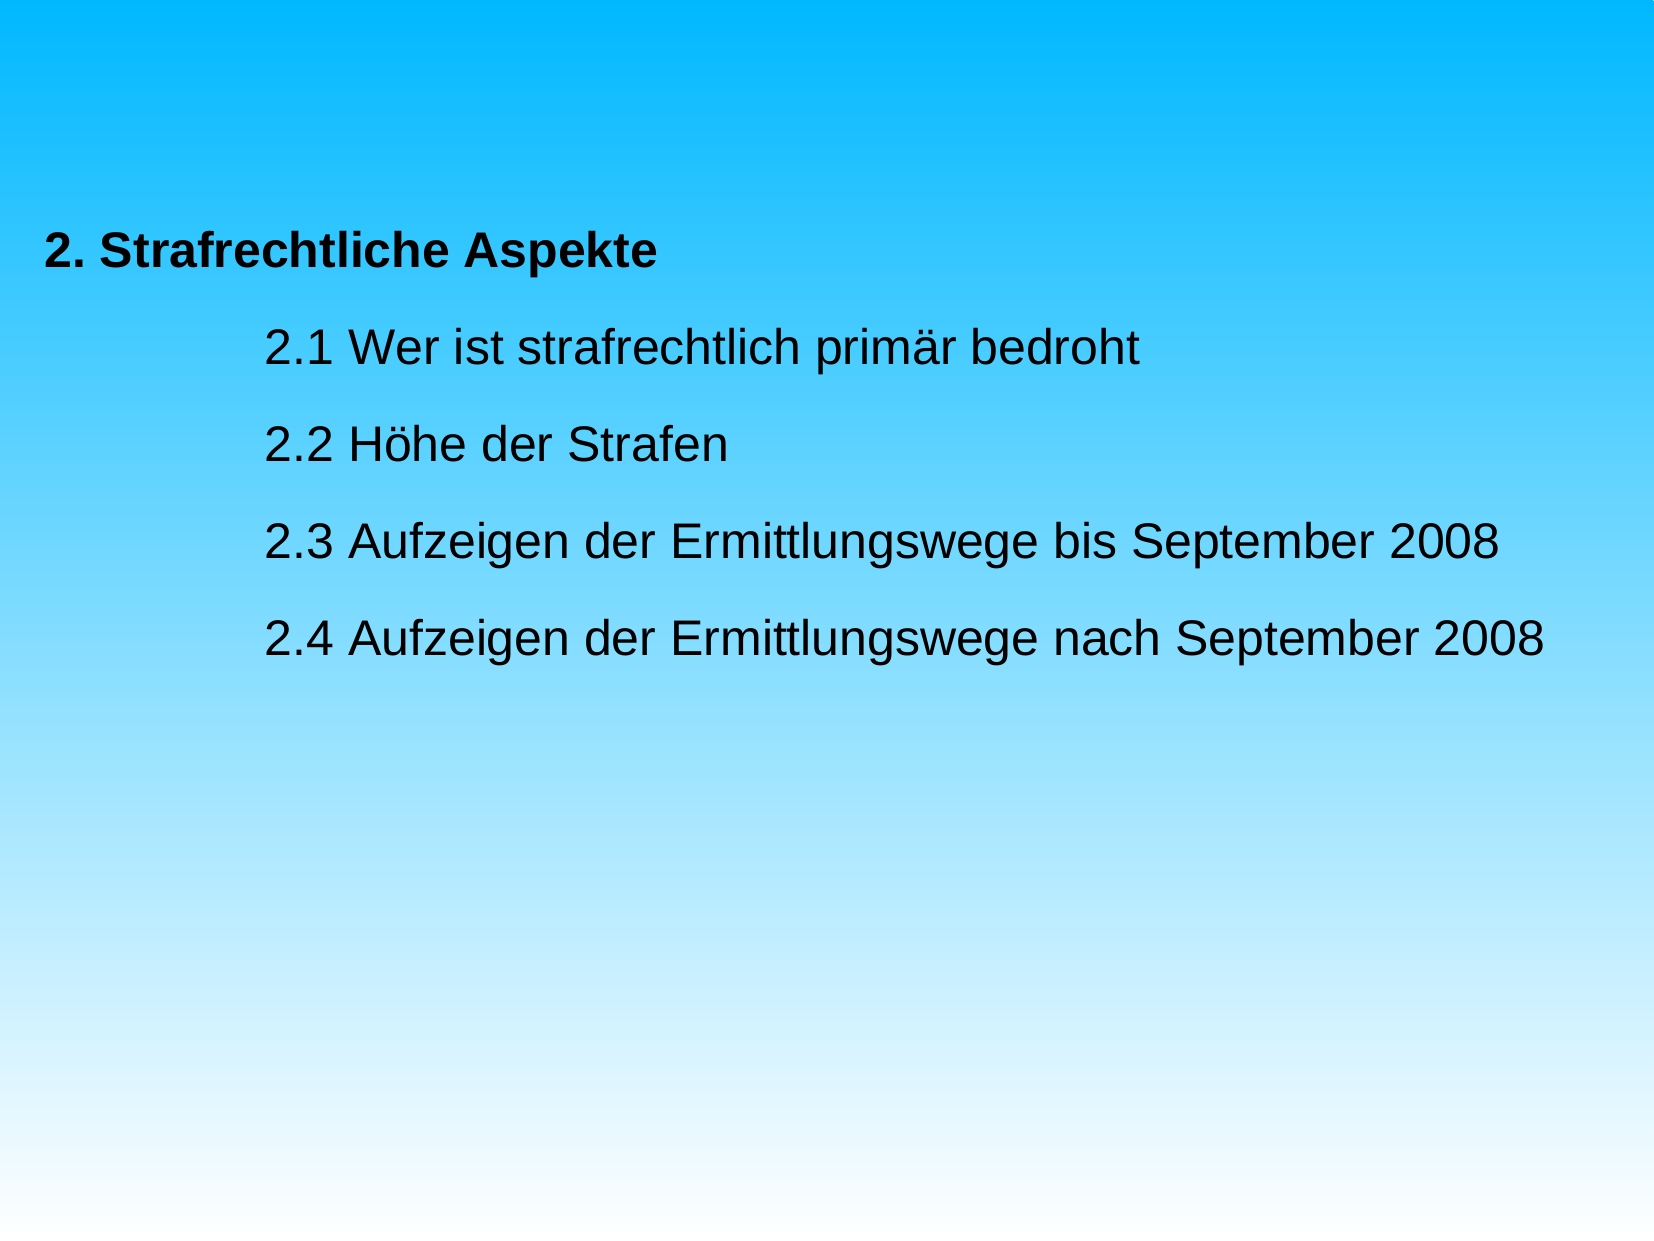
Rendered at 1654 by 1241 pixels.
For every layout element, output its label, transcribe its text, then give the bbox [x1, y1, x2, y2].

text_box 2. Strafrechtliche Aspekte 2.1 Wer ist strafrechtlich primär bedroht 2.2 Höhe der Strafen 2.3 Aufzeigen der Ermittlungswege bis September 2008 2.4 Aufzeigen der Ermittlungswege nach September 2008 [29, 221, 1625, 1019]
